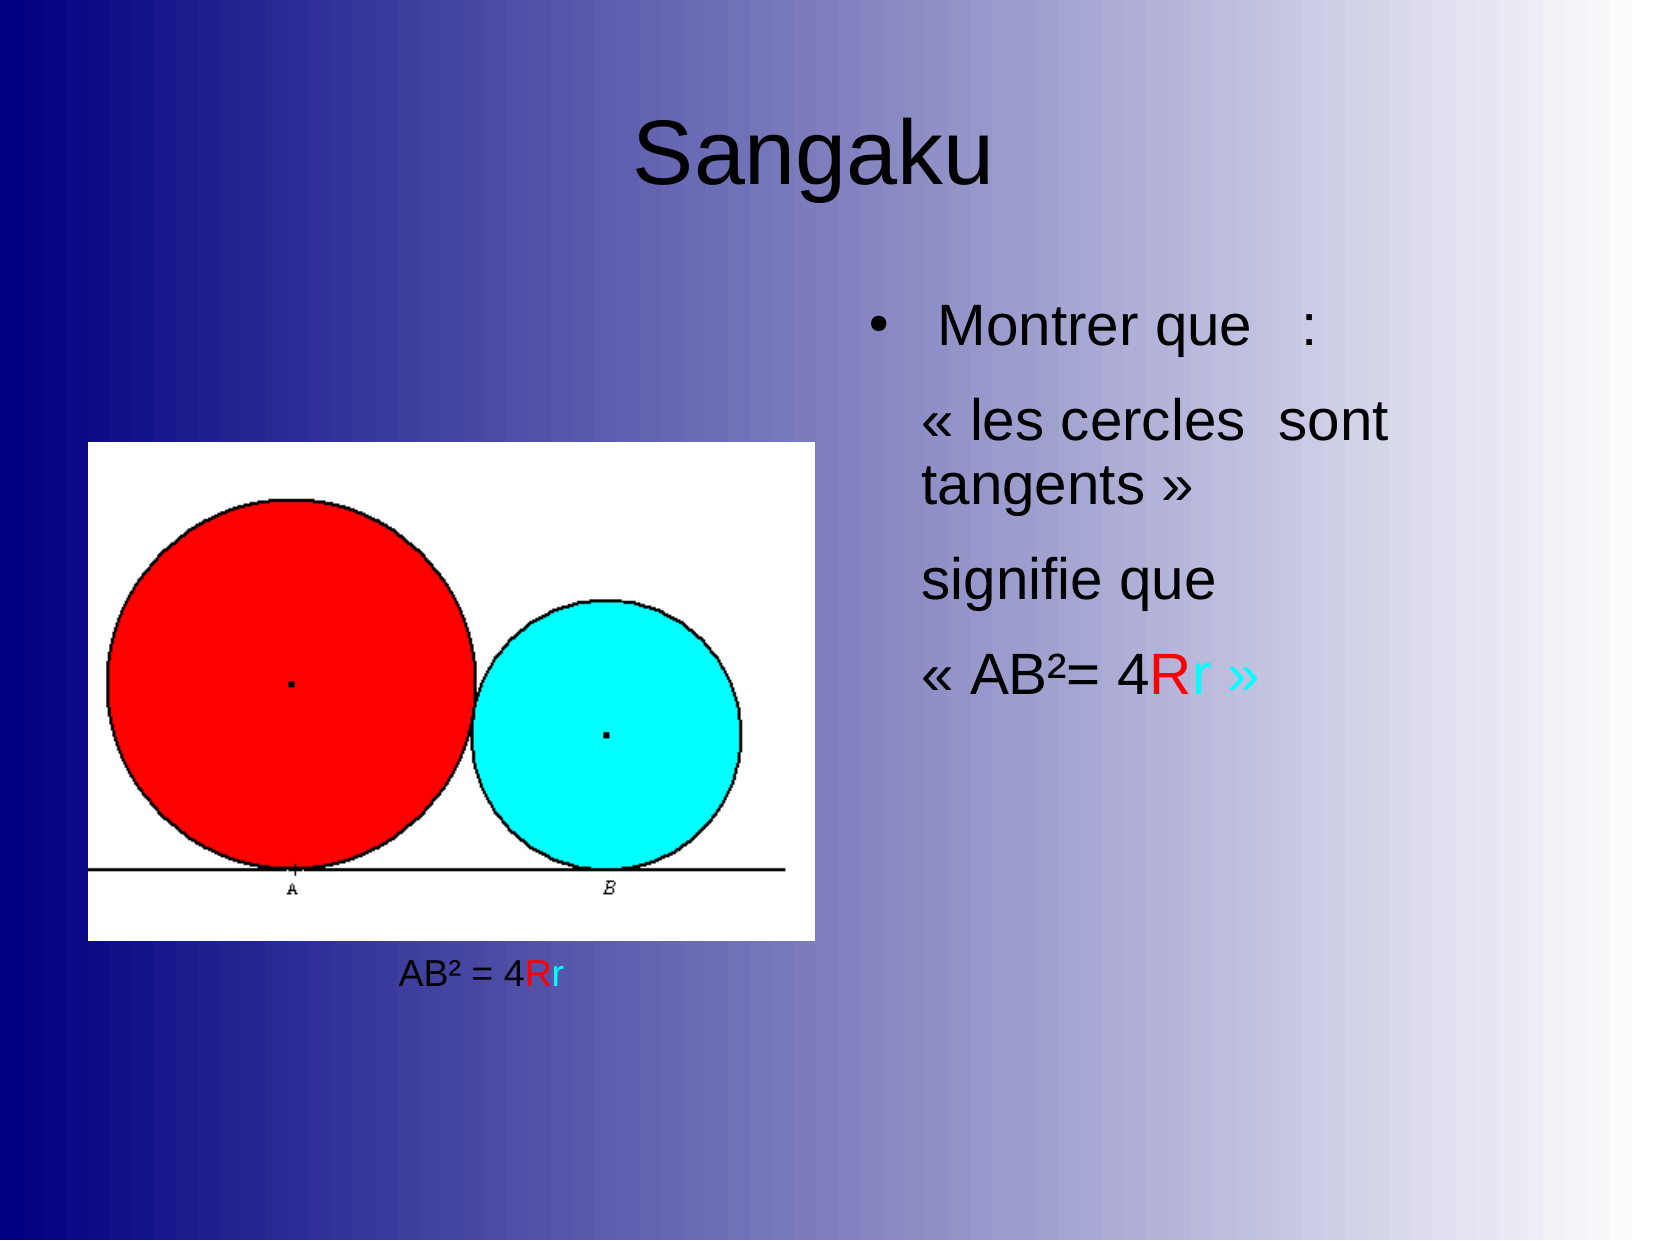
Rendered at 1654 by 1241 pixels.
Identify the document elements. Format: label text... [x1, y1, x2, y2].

picture [88, 442, 815, 941]
list Montrer que : « les cercles sont tangents » signifie que « AB²= 4Rr » [850, 292, 1634, 1097]
text_box AB² = 4Rr [295, 944, 650, 1003]
title Sangaku [82, 49, 1571, 257]
